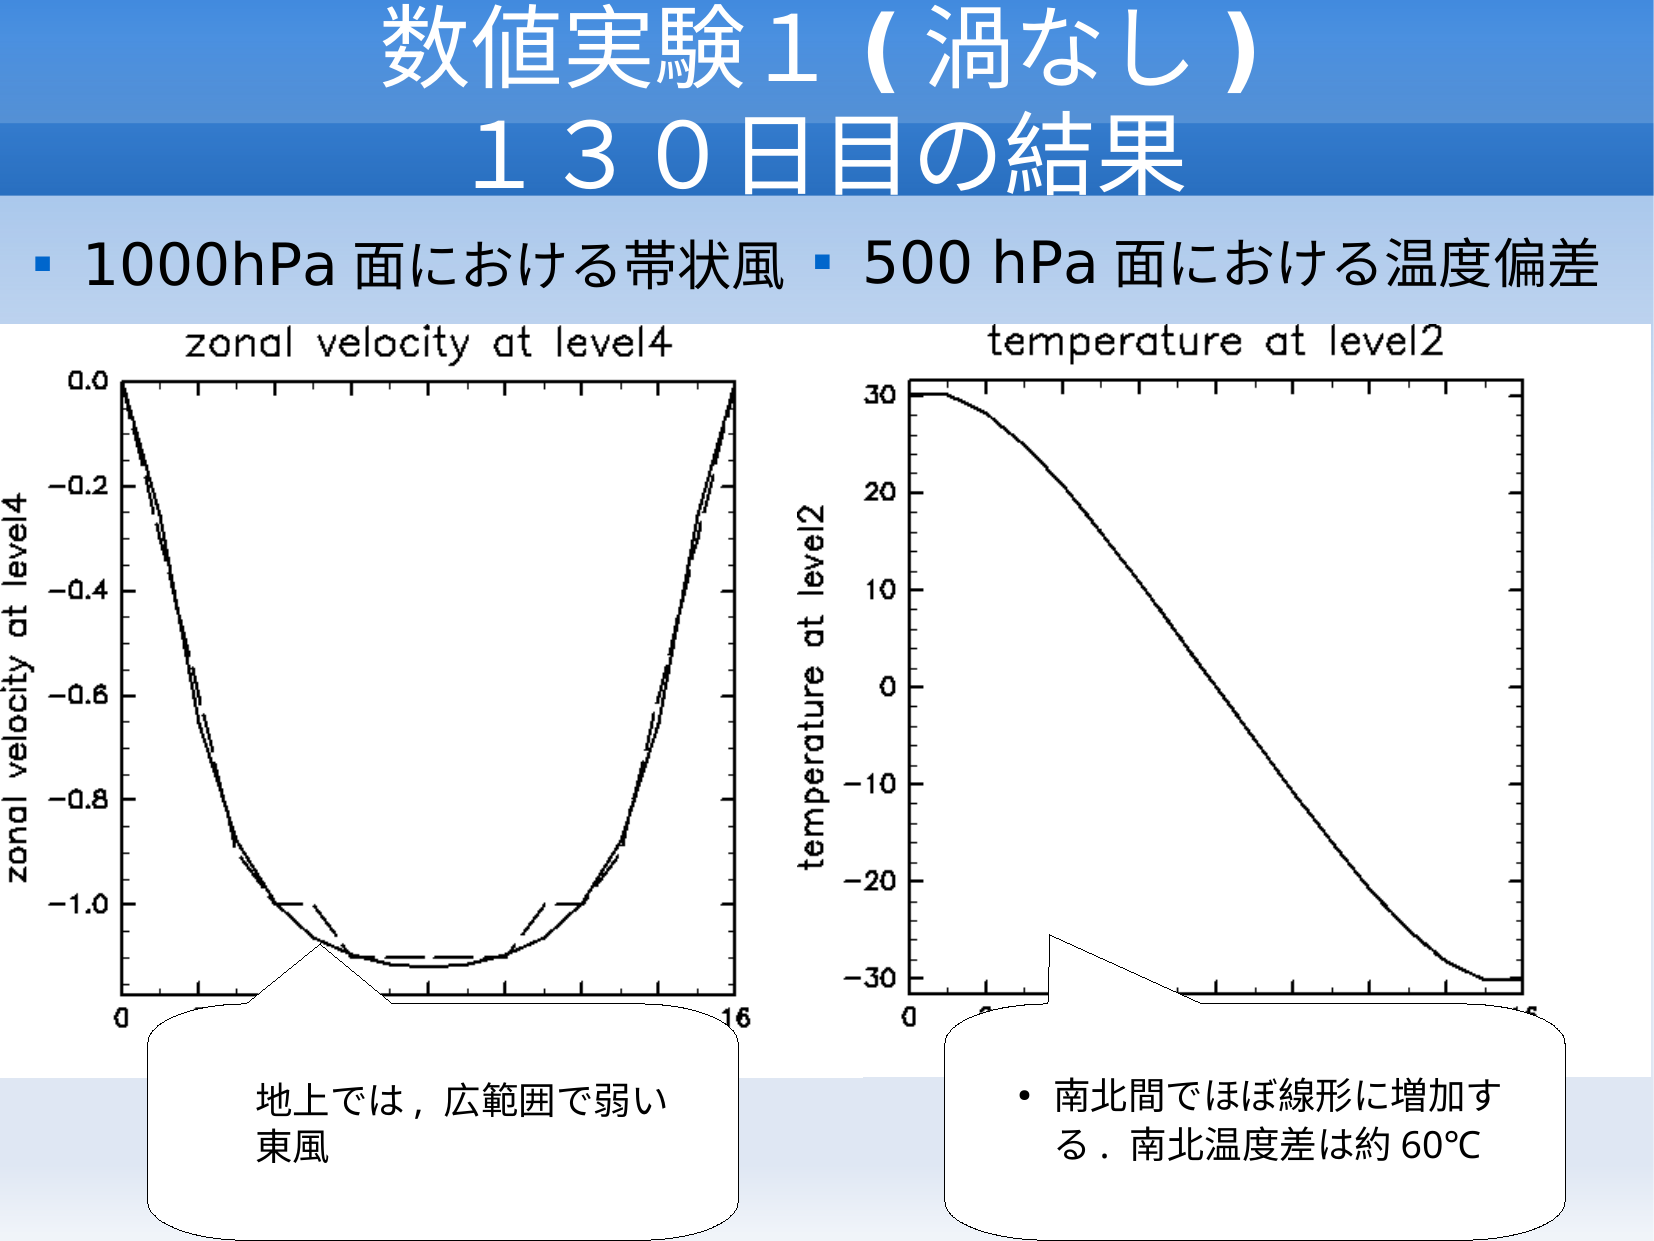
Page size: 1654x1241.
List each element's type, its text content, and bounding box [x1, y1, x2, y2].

list 500 hPa面における温度偏差 [720, 229, 1636, 324]
title 数値実験１(渦なし) １３０日目の結果 [76, 0, 1565, 211]
list 1000hPa面における帯状風 [0, 231, 720, 324]
picture [0, 0, 1654, 1241]
text_box 地上では, 広範囲で弱い東風 [147, 943, 739, 1241]
text_box 南北間でほぼ線形に増加する. 南北温度差は約60℃ [944, 934, 1566, 1241]
